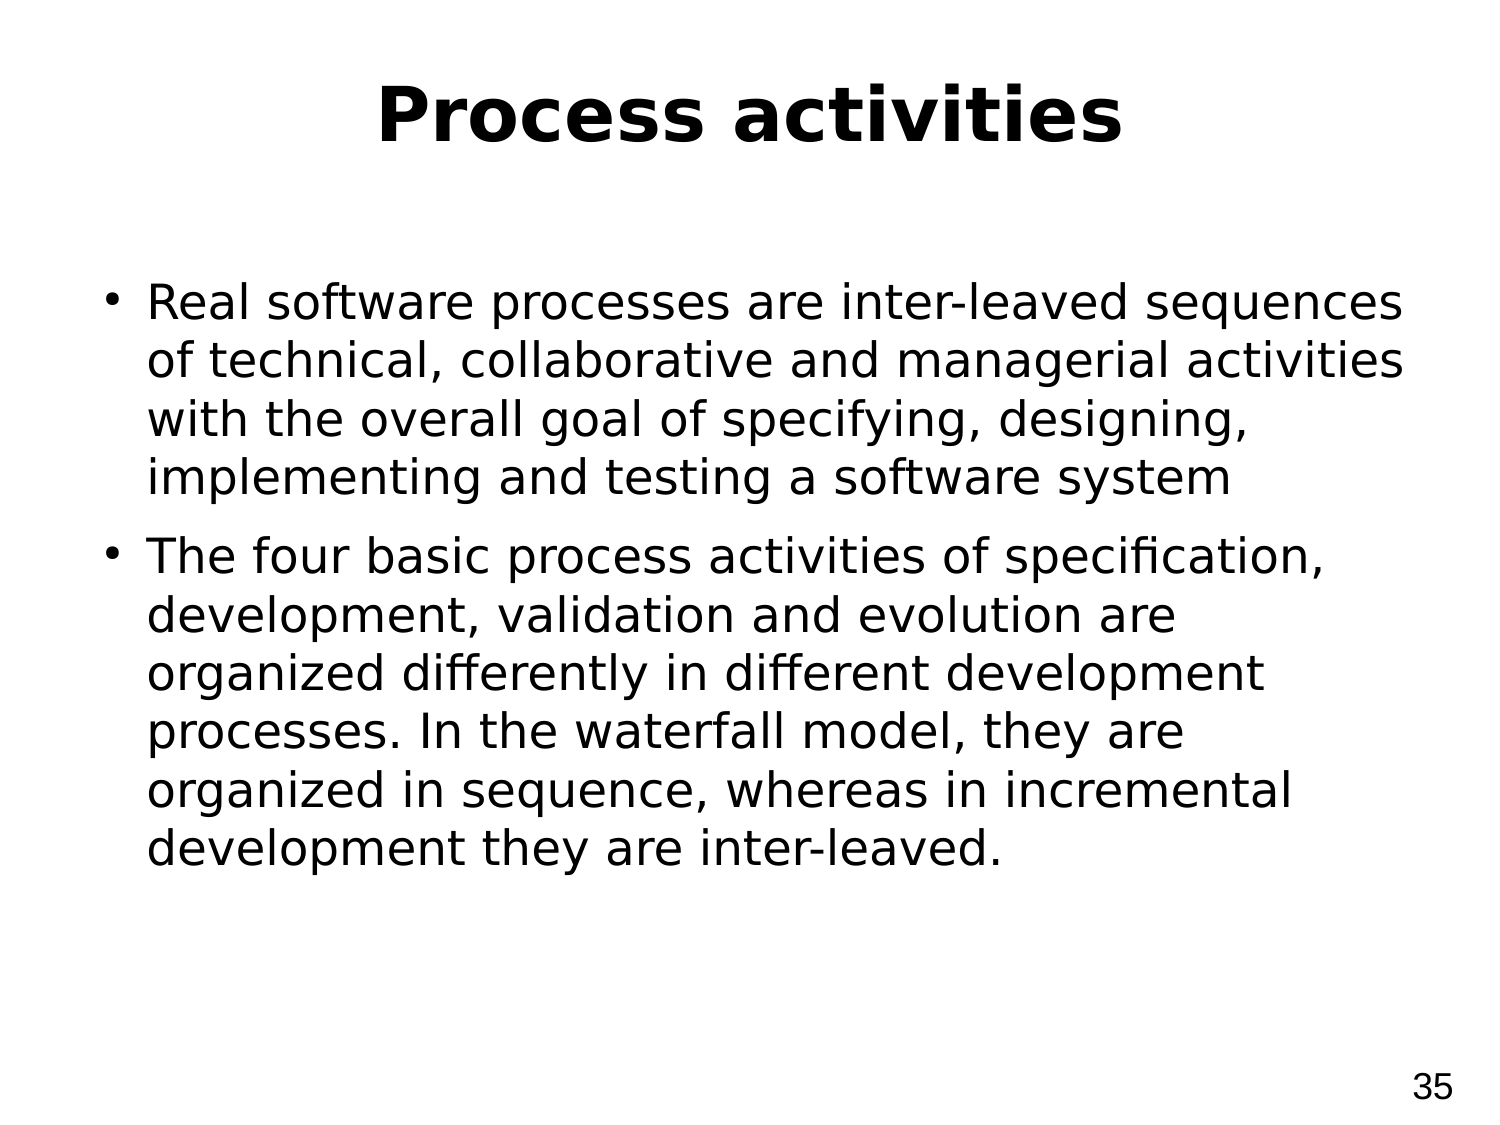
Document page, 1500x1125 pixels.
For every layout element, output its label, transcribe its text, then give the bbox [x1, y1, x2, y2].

title Process activities [75, 44, 1425, 177]
list Real software processes are inter-leaved sequences of technical, collaborative and managerial activities with the overall goal of specifying, designing, implementing and testing a software system The four basic process activities of specification, development, validation and evolution are organized differently in different development processes. In the waterfall model, they are organized in sequence, whereas in incremental development they are inter-leaved. [75, 263, 1425, 916]
